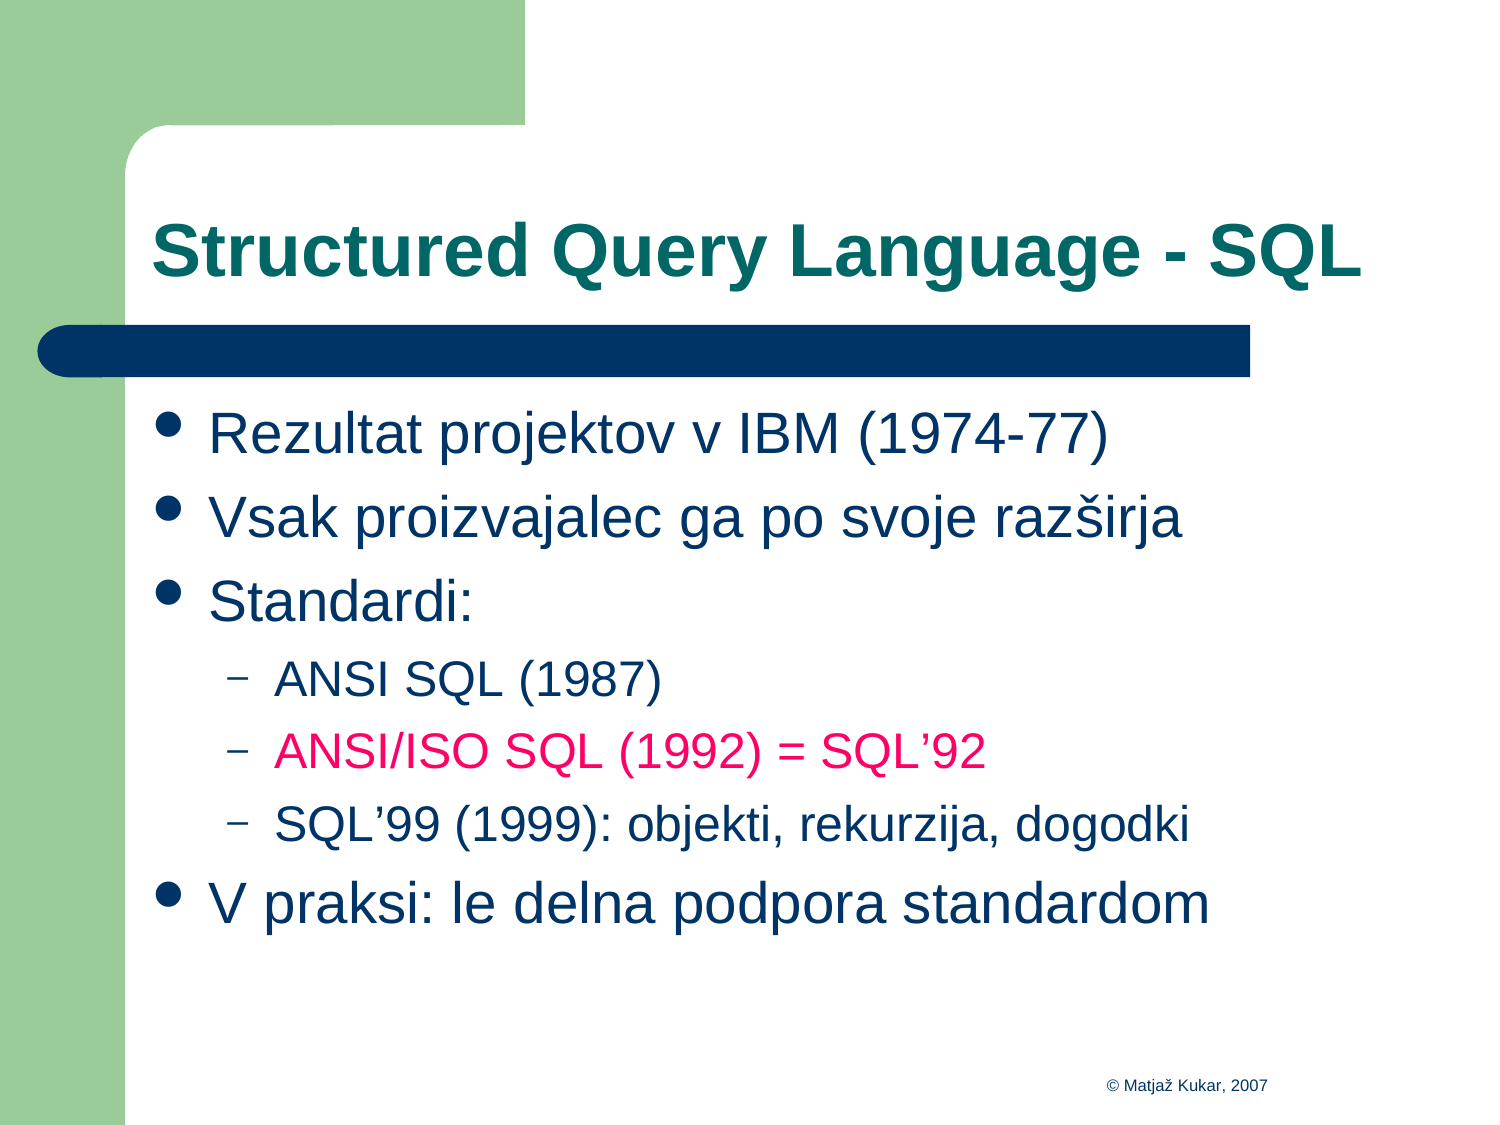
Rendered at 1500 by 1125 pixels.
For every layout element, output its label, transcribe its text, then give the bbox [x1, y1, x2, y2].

text_box © Matjaž Kukar, 2007 [949, 1025, 1426, 1103]
title Structured Query Language - SQL [136, 136, 1414, 301]
list Rezultat projektov v IBM (1974-77) Vsak proizvajalec ga po svoje razširja Standardi: ANSI SQL (1987) ANSI/ISO SQL (1992) = SQL’92 SQL’99 (1999): objekti, rekurzija, dogodki V praksi: le delna podpora standardom [137, 387, 1400, 999]
